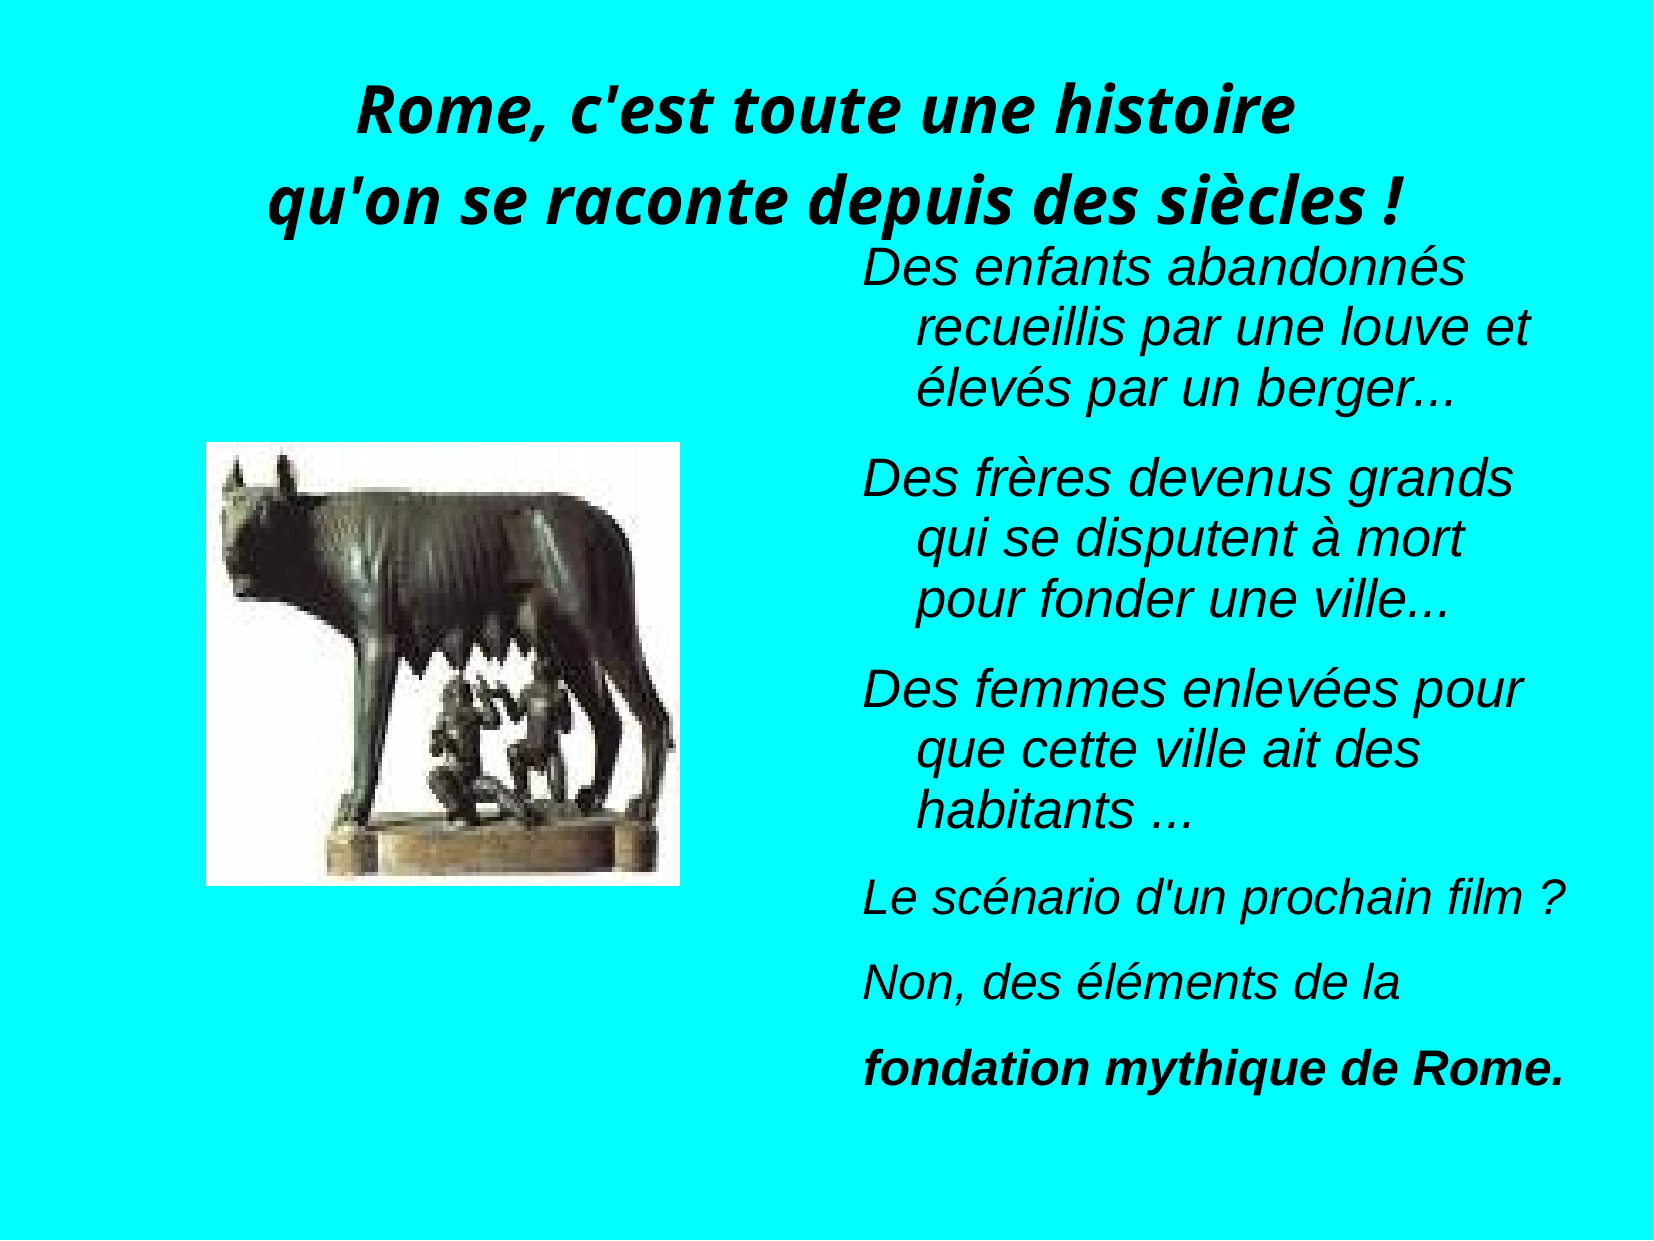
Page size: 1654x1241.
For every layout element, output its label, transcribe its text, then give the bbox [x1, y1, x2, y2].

picture [82, 290, 809, 1109]
title Rome, c'est toute une histoire qu'on se raconte depuis des siècles ! [82, 56, 1571, 250]
list Des enfants abandonnés recueillis par une louve et élevés par un berger... Des frères devenus grands qui se disputent à mort pour fonder une ville... Des femmes enlevées pour que cette ville ait des habitants ... Le scénario d'un prochain film ? Non, des éléments de la fondation mythique de Rome. [845, 236, 1572, 1180]
